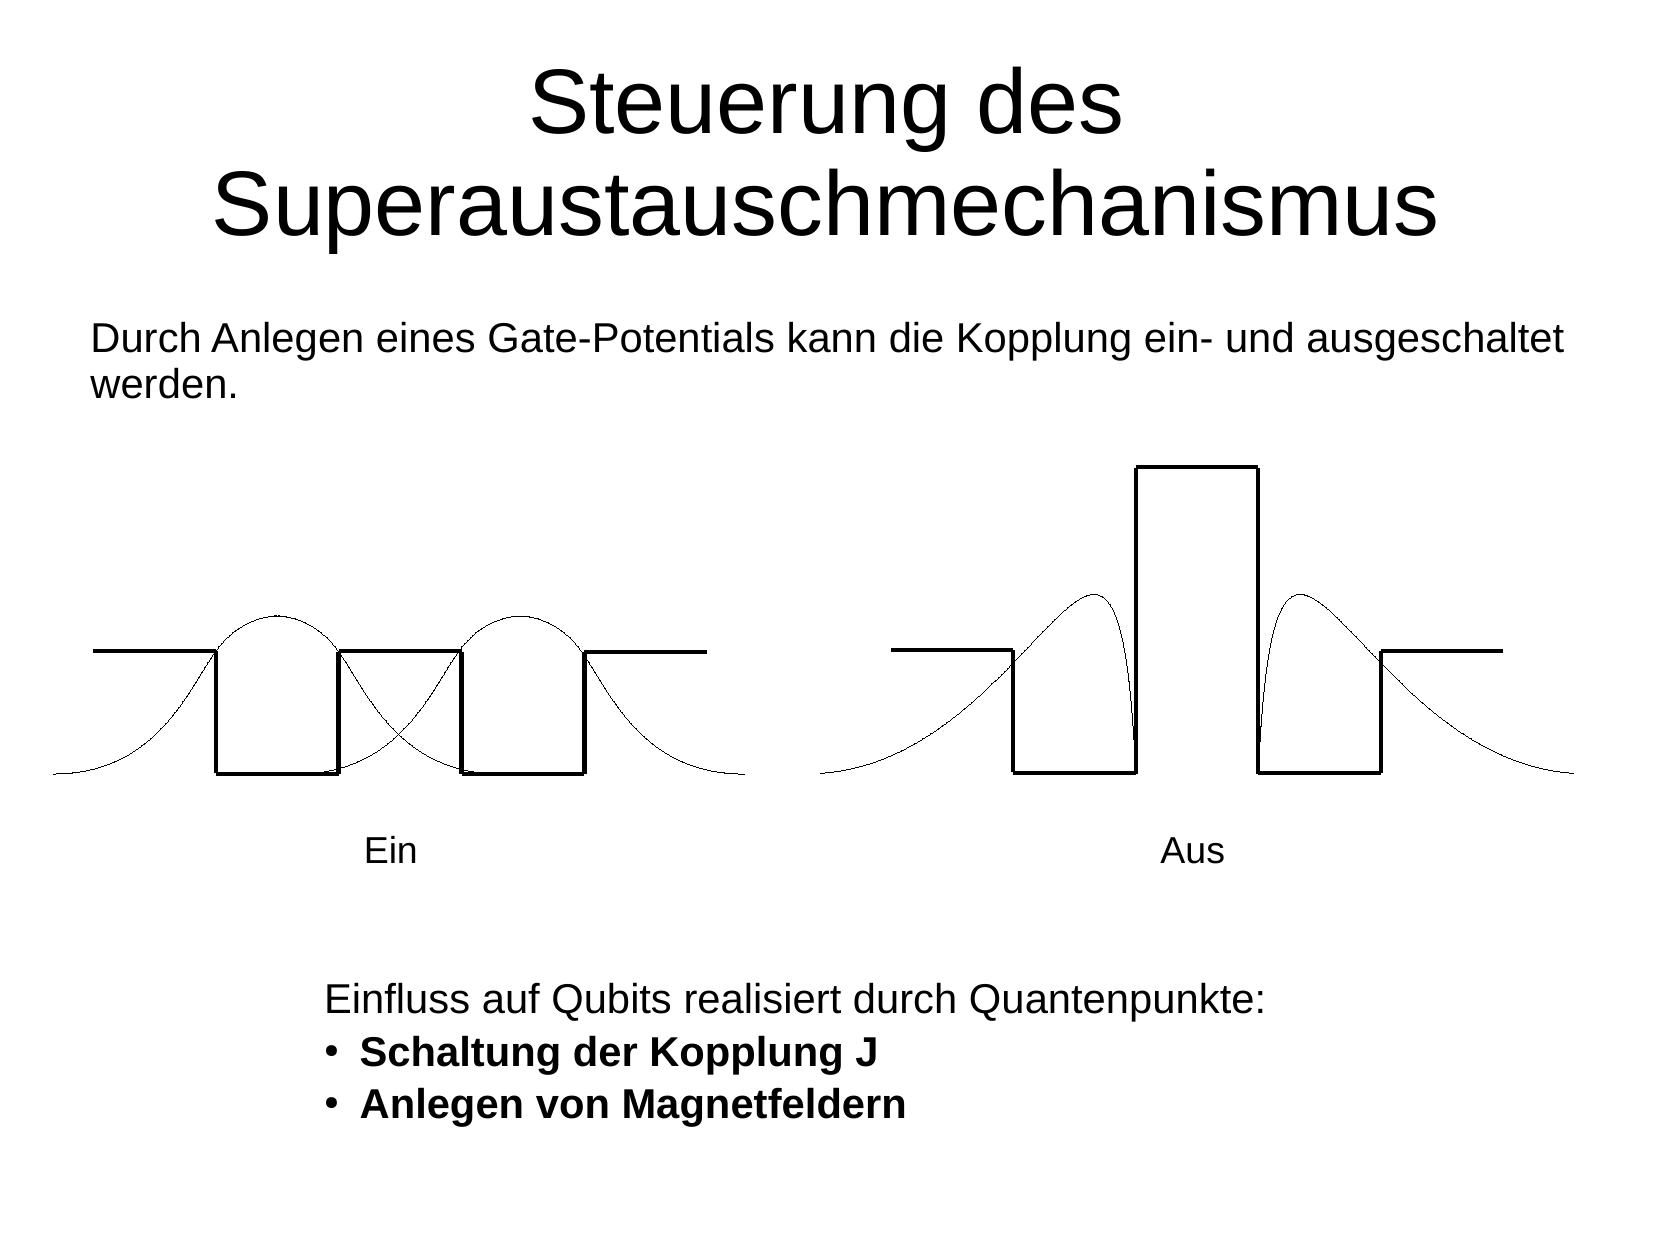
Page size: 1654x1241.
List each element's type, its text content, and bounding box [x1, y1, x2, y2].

text_box Ein [349, 822, 443, 886]
text_box Durch Anlegen eines Gate-Potentials kann die Kopplung ein- und ausgeschaltet werden. [75, 307, 1619, 426]
title Steuerung des Superaustauschmechanismus [82, 49, 1571, 257]
text_box Einfluss auf Qubits realisiert durch Quantenpunkte: Schaltung der Kopplung J Anlegen von Magnetfeldern [309, 968, 1282, 1138]
text_box Aus [1145, 822, 1241, 880]
